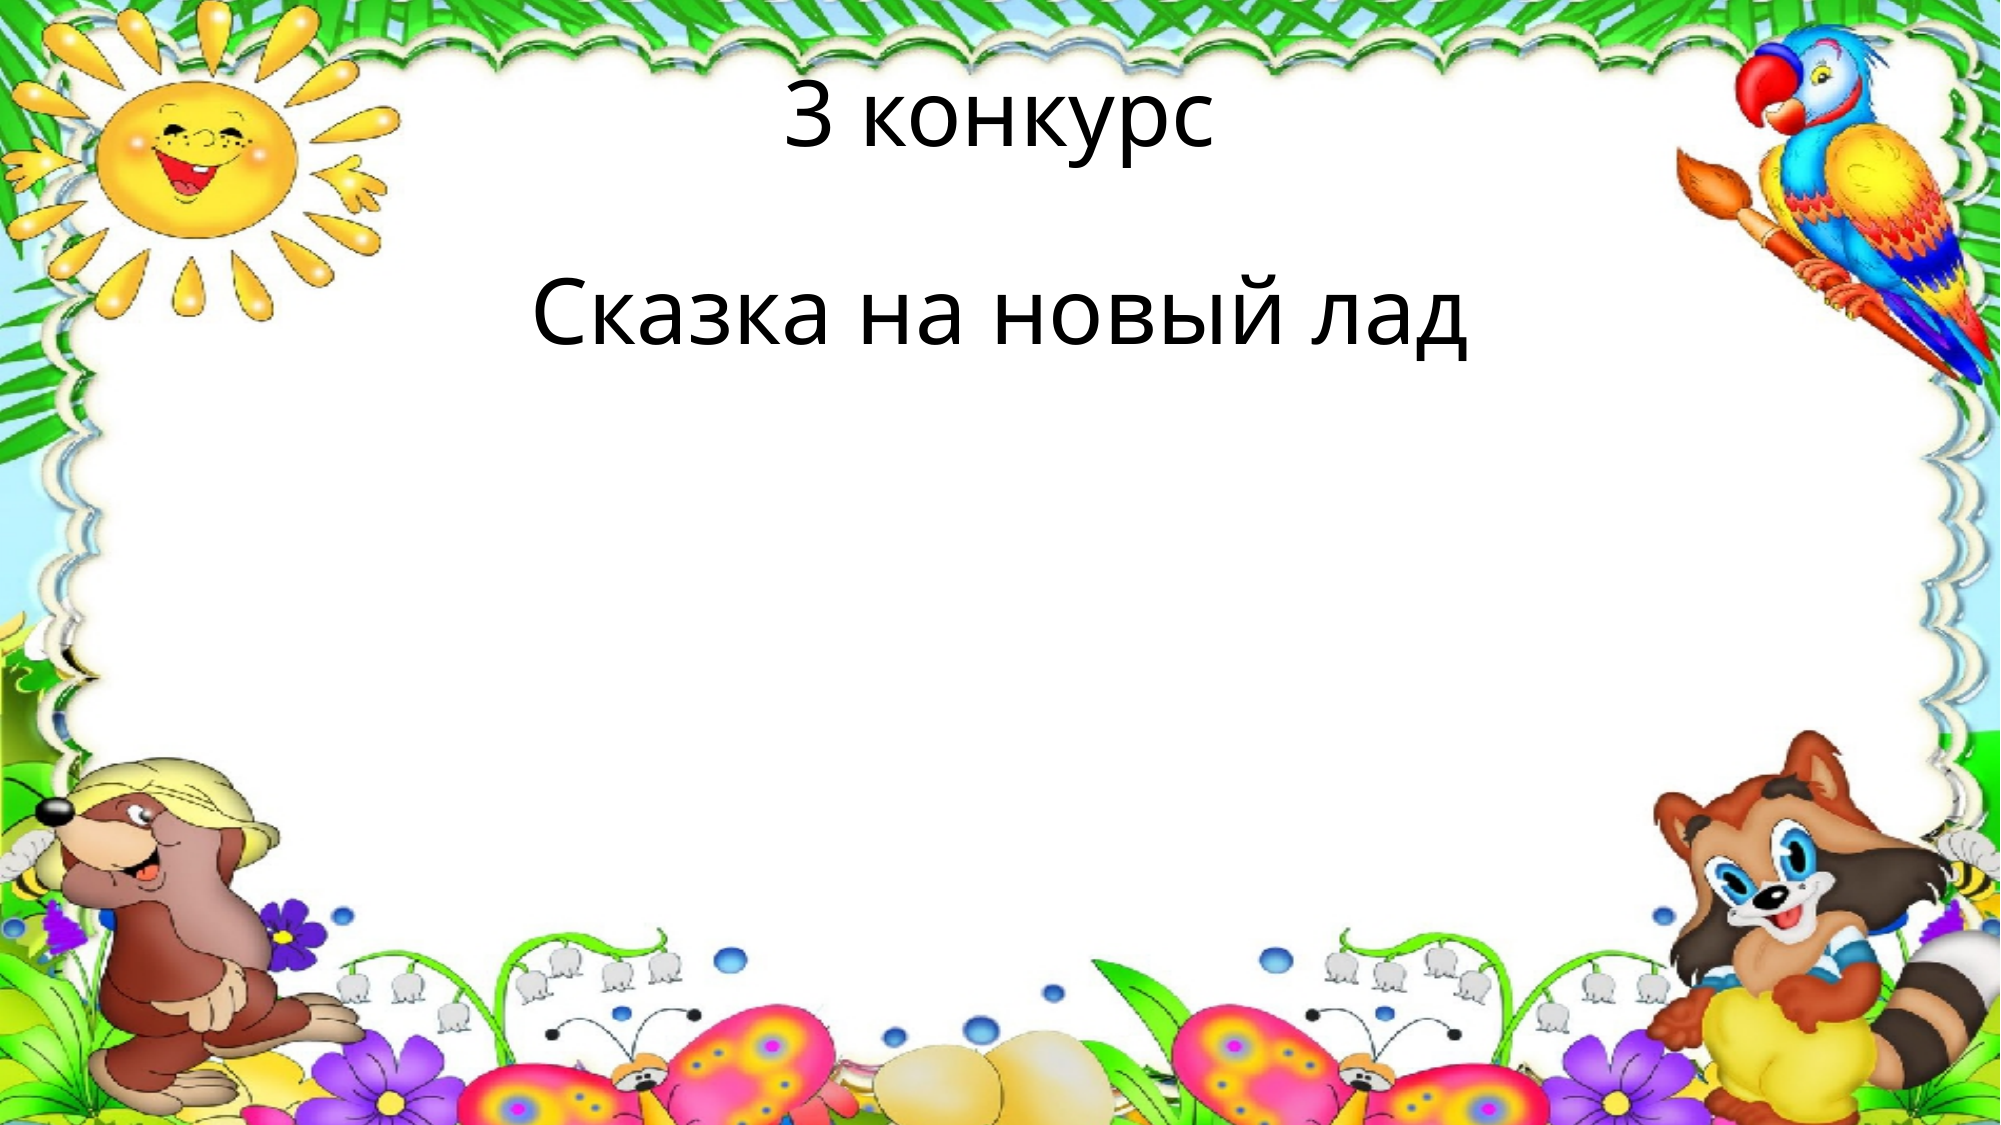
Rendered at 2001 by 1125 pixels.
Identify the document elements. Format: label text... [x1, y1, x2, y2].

picture [0, 0, 2000, 1125]
title 3 конкурс Сказка на новый лад [137, 59, 1863, 910]
